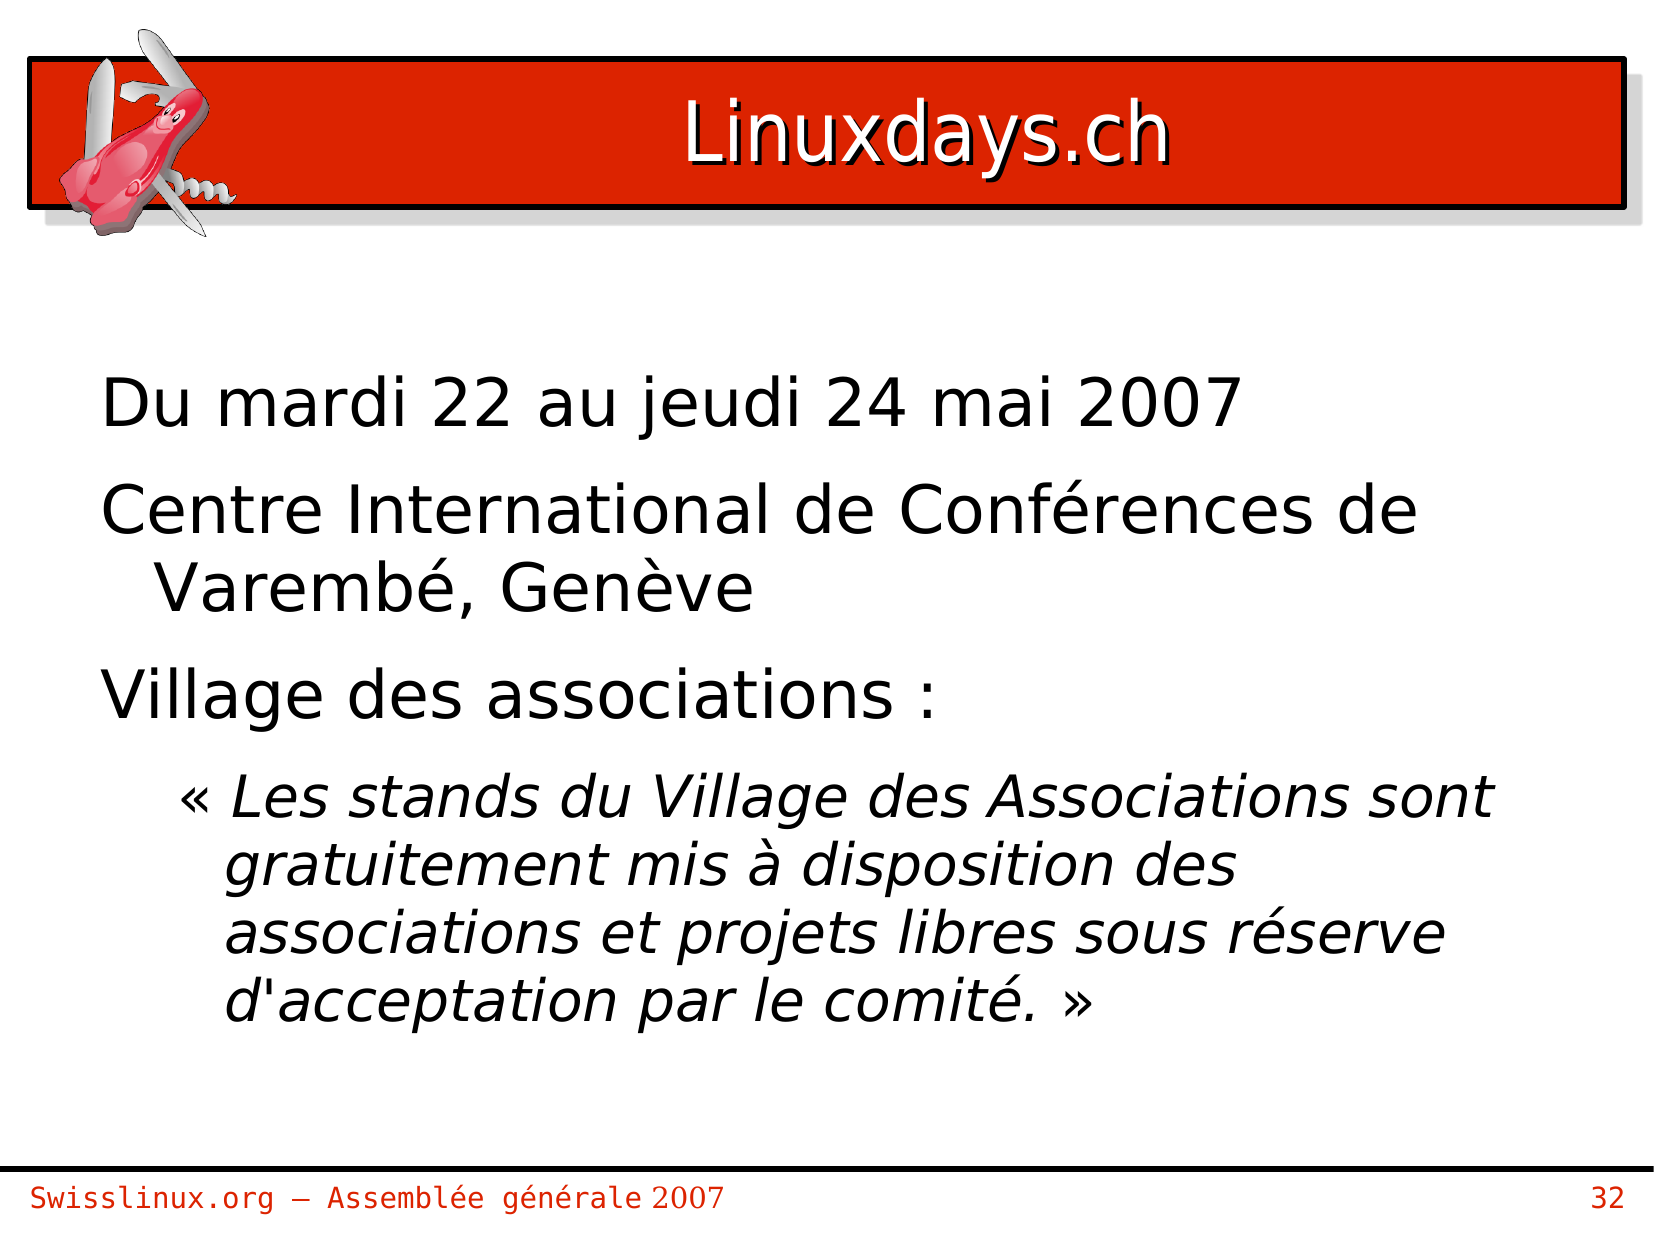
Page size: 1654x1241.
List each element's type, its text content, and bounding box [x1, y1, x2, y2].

list Du mardi 22 au jeudi 24 mai 2007 Centre International de Conférences de Varembé, Genève Village des associations : « Les stands du Village des Associations sont gratuitement mis à disposition des associations et projets libres sous réserve d'acceptation par le comité. » [82, 290, 1571, 1109]
picture [59, 29, 237, 237]
title Linuxdays.ch [259, 84, 1595, 182]
